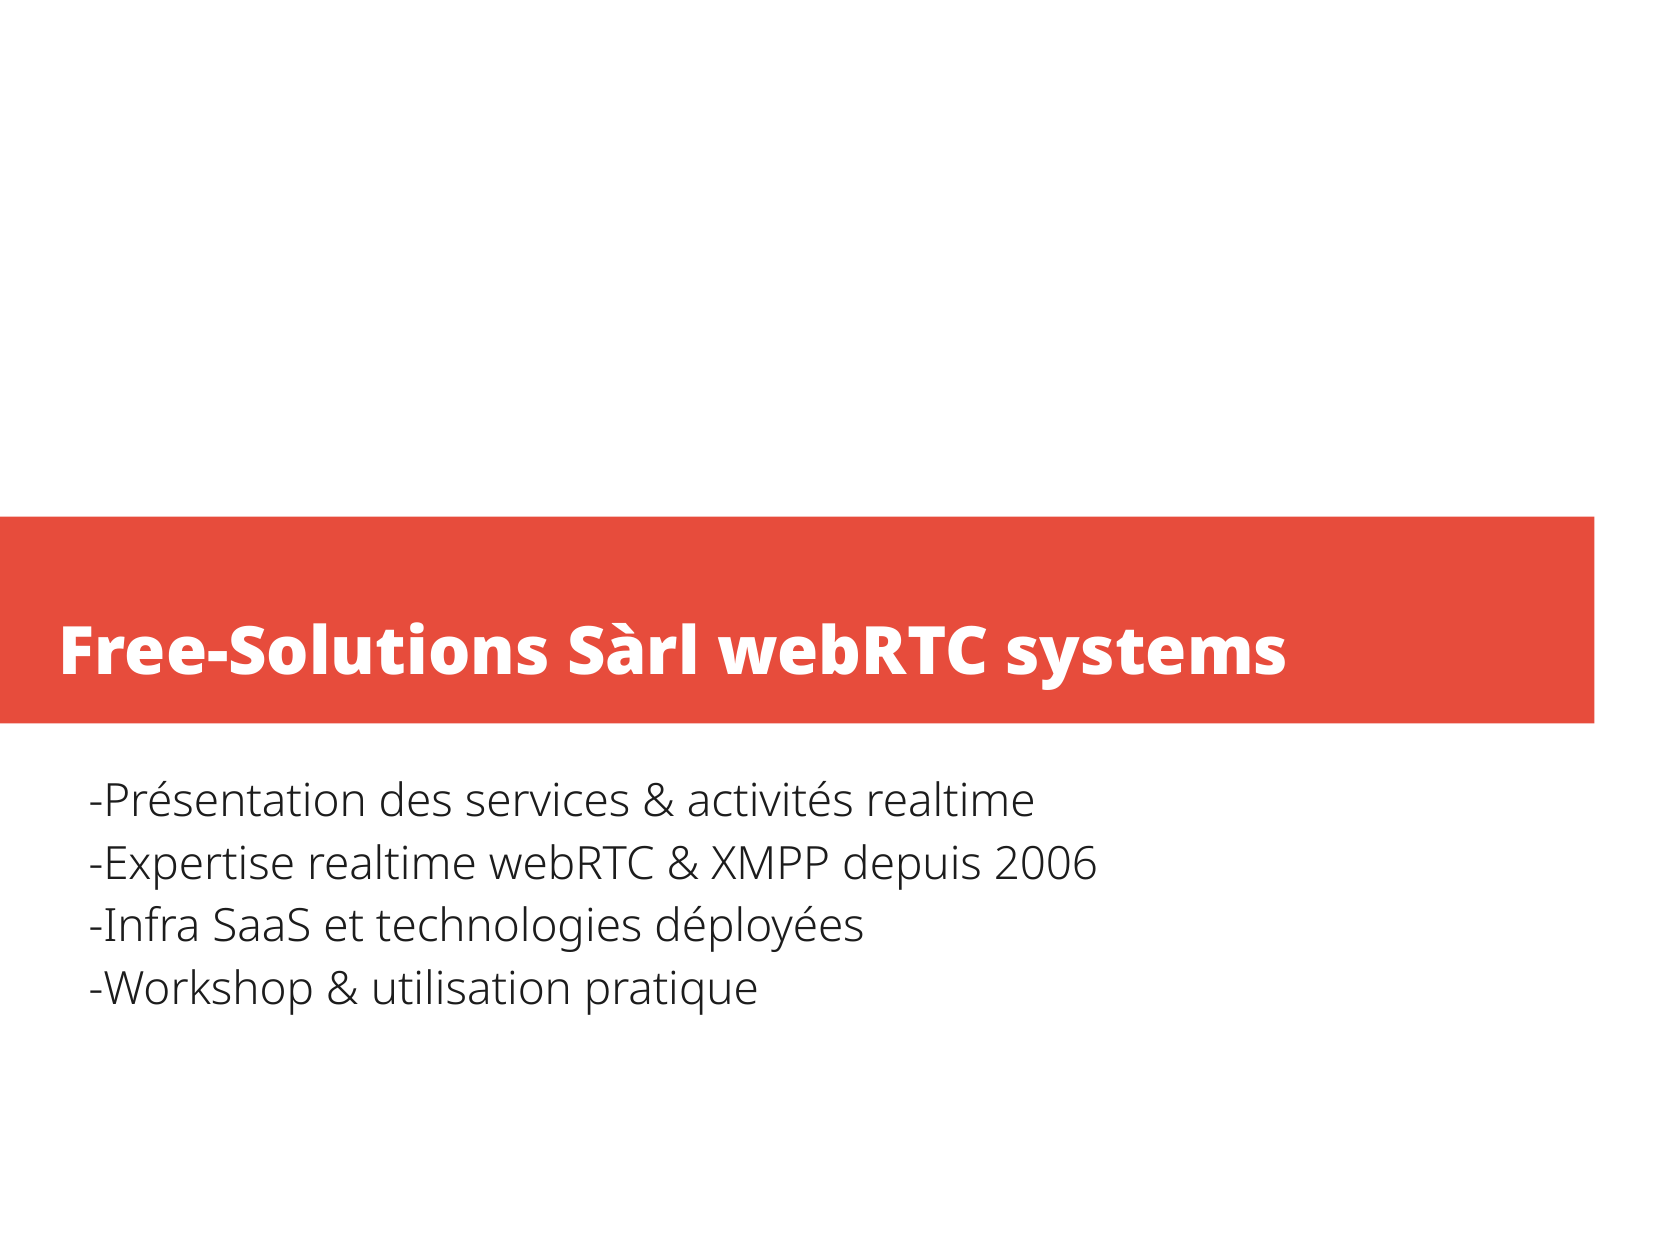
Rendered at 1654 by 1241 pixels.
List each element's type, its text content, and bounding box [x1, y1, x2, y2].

subtitle -Présentation des services & activités realtime -Expertise realtime webRTC & XMPP depuis 2006 -Infra SaaS et technologies déployées -Workshop & utilisation pratique [88, 767, 1595, 1182]
title Free-Solutions Sàrl webRTC systems [59, 546, 1595, 694]
